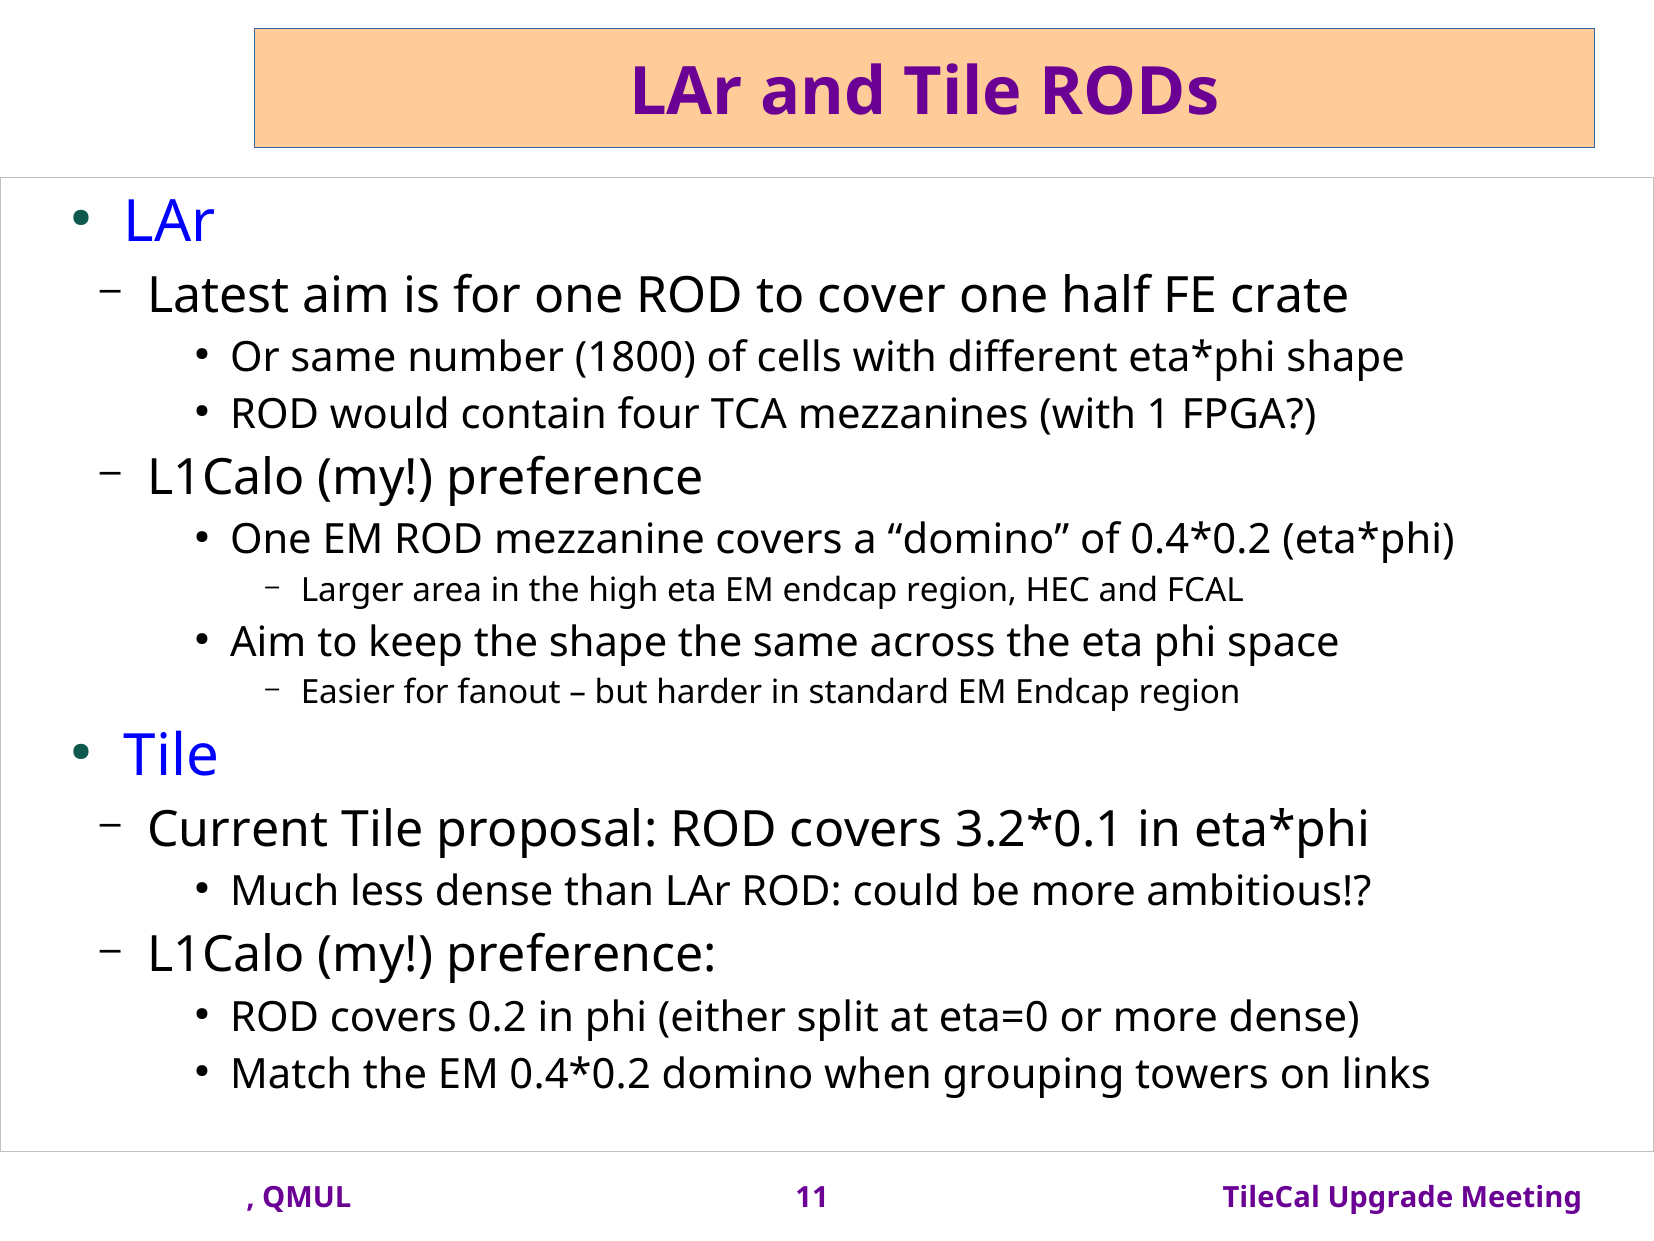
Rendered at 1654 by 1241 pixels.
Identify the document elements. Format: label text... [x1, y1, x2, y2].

title LAr and Tile RODs [254, 28, 1595, 148]
list LAr Latest aim is for one ROD to cover one half FE crate Or same number (1800) of cells with different eta*phi shape ROD would contain four TCA mezzanines (with 1 FPGA?) L1Calo (my!) preference One EM ROD mezzanine covers a “domino” of 0.4*0.2 (eta*phi) Larger area in the high eta EM endcap region, HEC and FCAL Aim to keep the shape the same across the eta phi space Easier for fanout – but harder in standard EM Endcap region Tile Current Tile proposal: ROD covers 3.2*0.1 in eta*phi Much less dense than LAr ROD: could be more ambitious!? L1Calo (my!) preference: ROD covers 0.2 in phi (either split at eta=0 or more dense) Match the EM 0.4*0.2 domino when grouping towers on links [52, 179, 1598, 1152]
